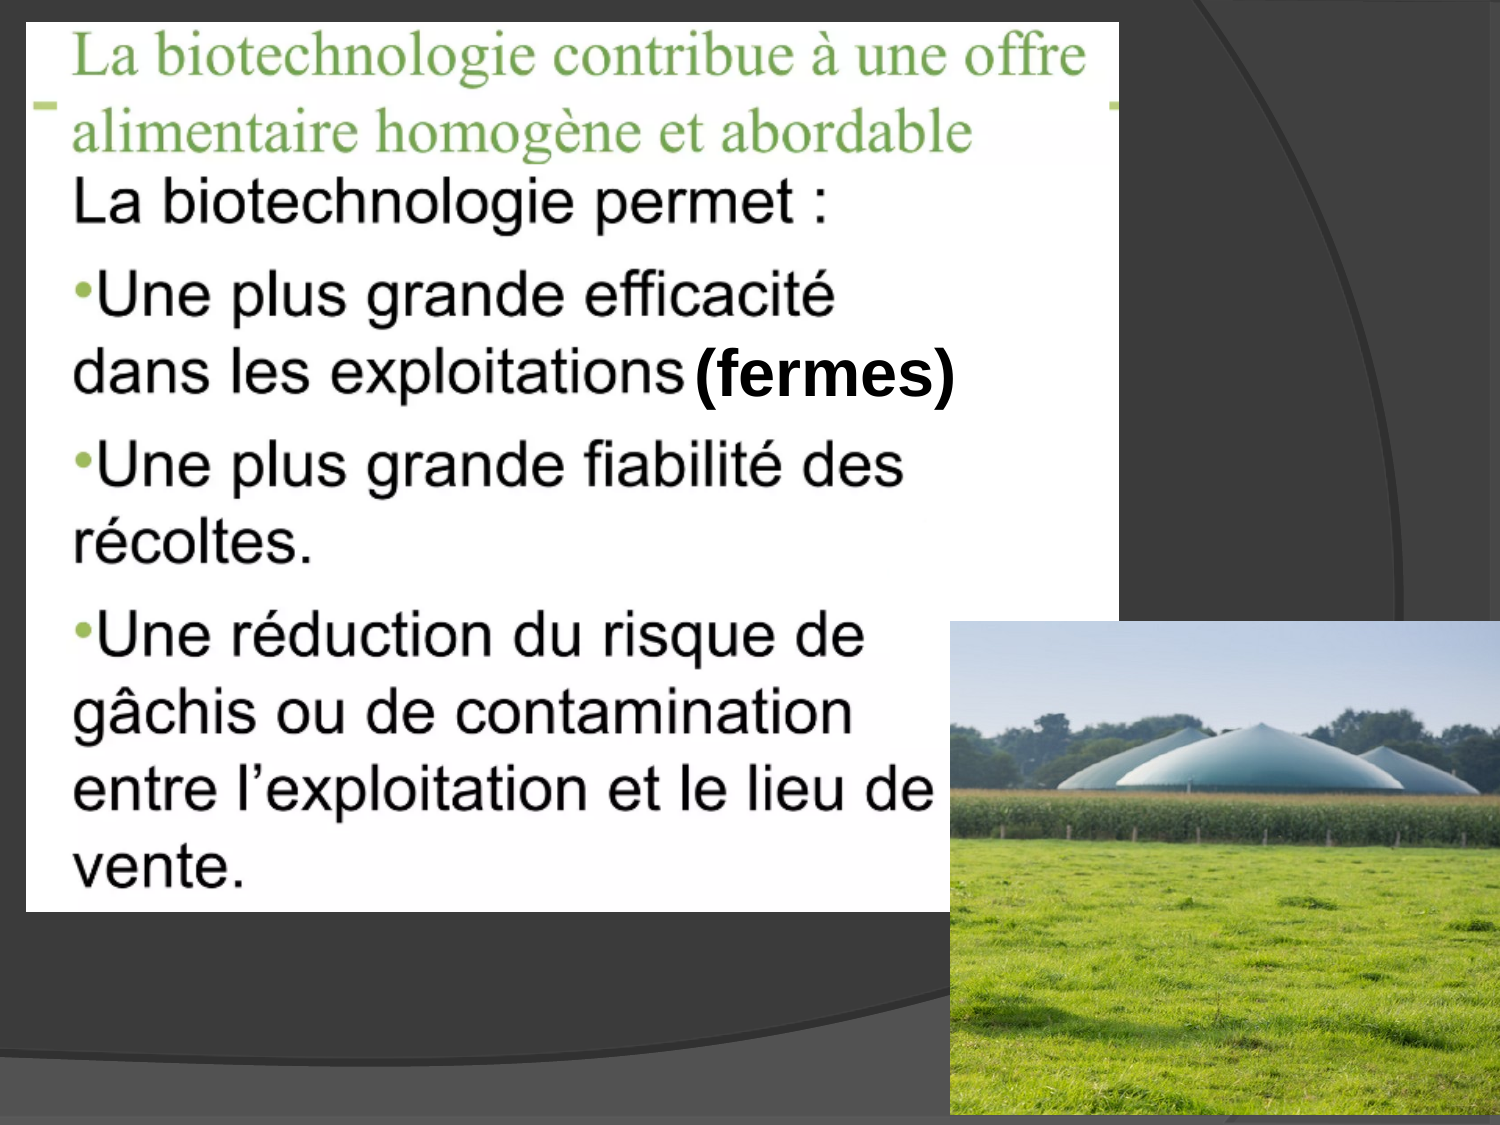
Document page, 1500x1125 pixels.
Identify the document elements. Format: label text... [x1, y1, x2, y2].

picture [26, 22, 1500, 1115]
text_box (fermes) [679, 323, 972, 418]
